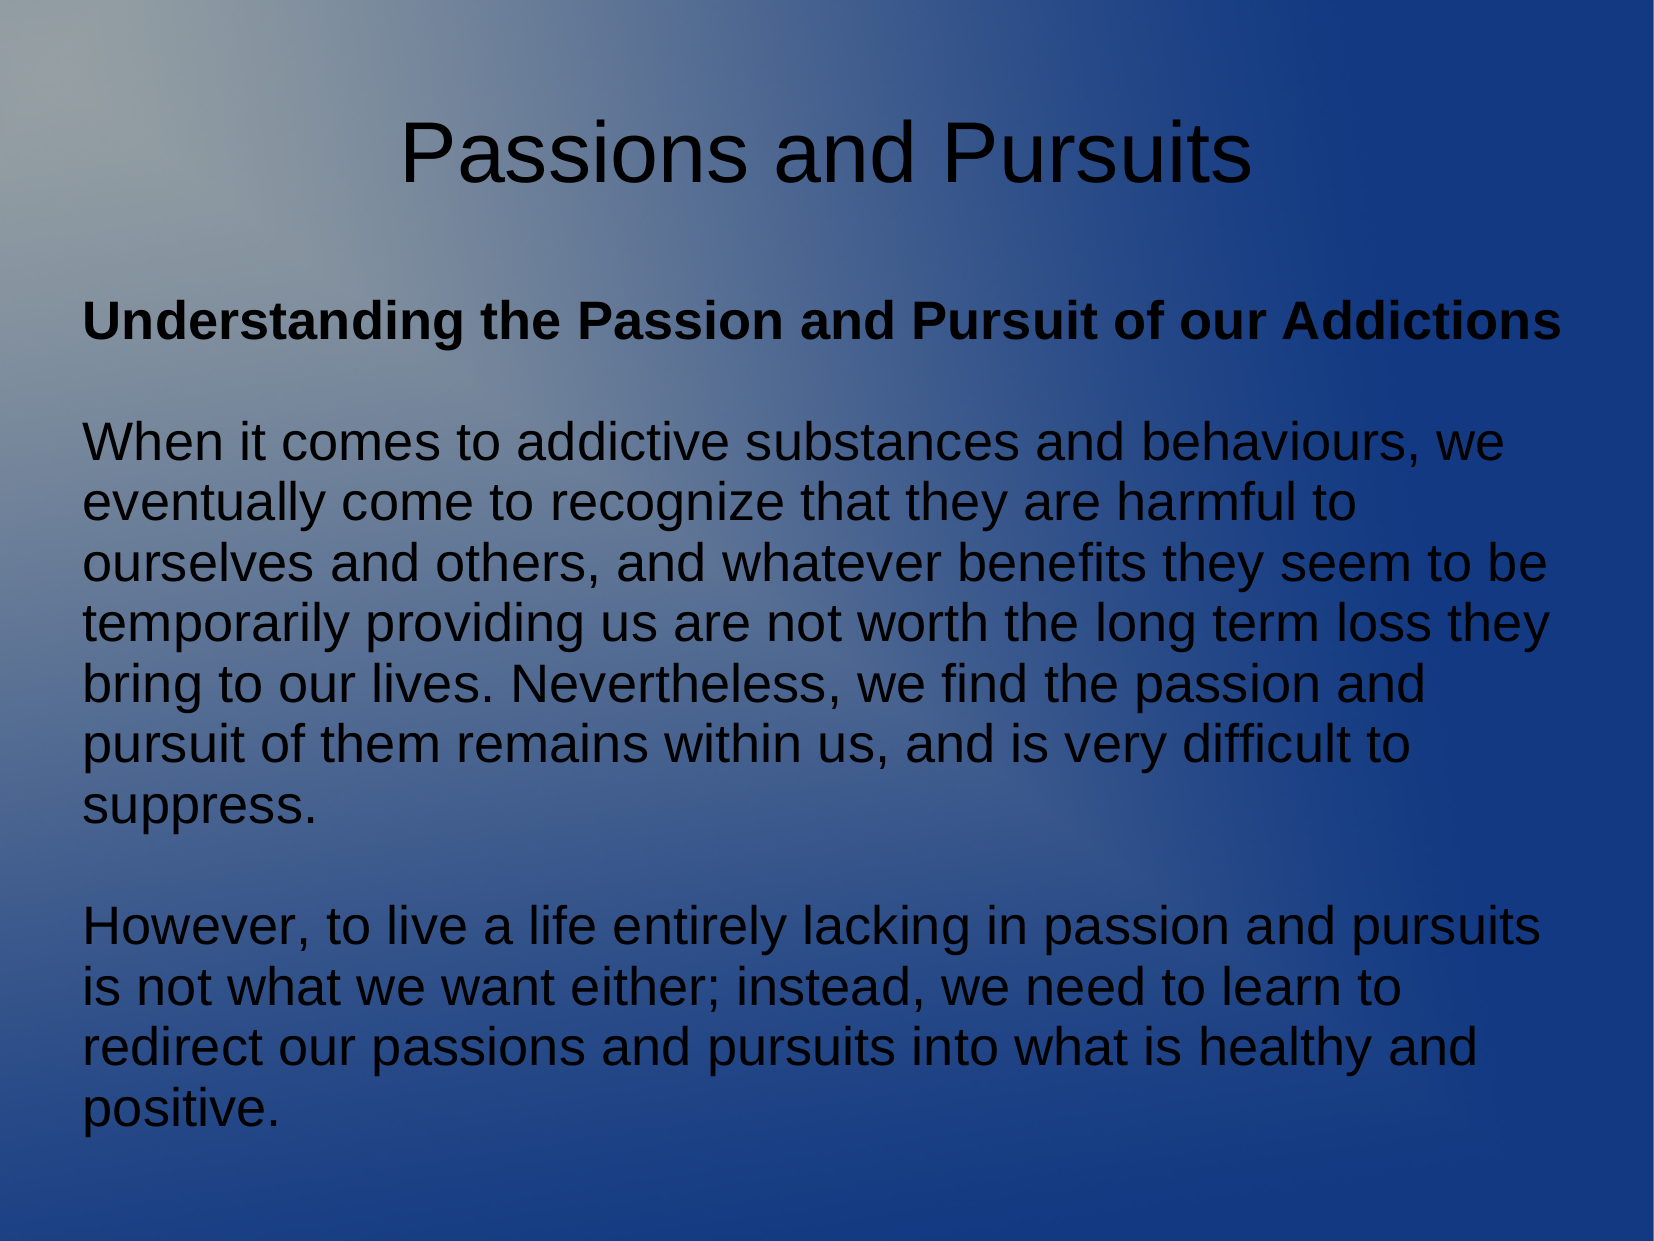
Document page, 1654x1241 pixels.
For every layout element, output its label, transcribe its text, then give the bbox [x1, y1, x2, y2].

title Passions and Pursuits [82, 49, 1571, 257]
subtitle Understanding the Passion and Pursuit of our Addictions When it comes to addictive substances and behaviours, we eventually come to recognize that they are harmful to ourselves and others, and whatever benefits they seem to be temporarily providing us are not worth the long term loss they bring to our lives. Nevertheless, we find the passion and pursuit of them remains within us, and is very difficult to suppress. However, to live a life entirely lacking in passion and pursuits is not what we want either; instead, we need to learn to redirect our passions and pursuits into what is healthy and positive. [82, 290, 1571, 1241]
picture [0, 0, 1654, 1241]
